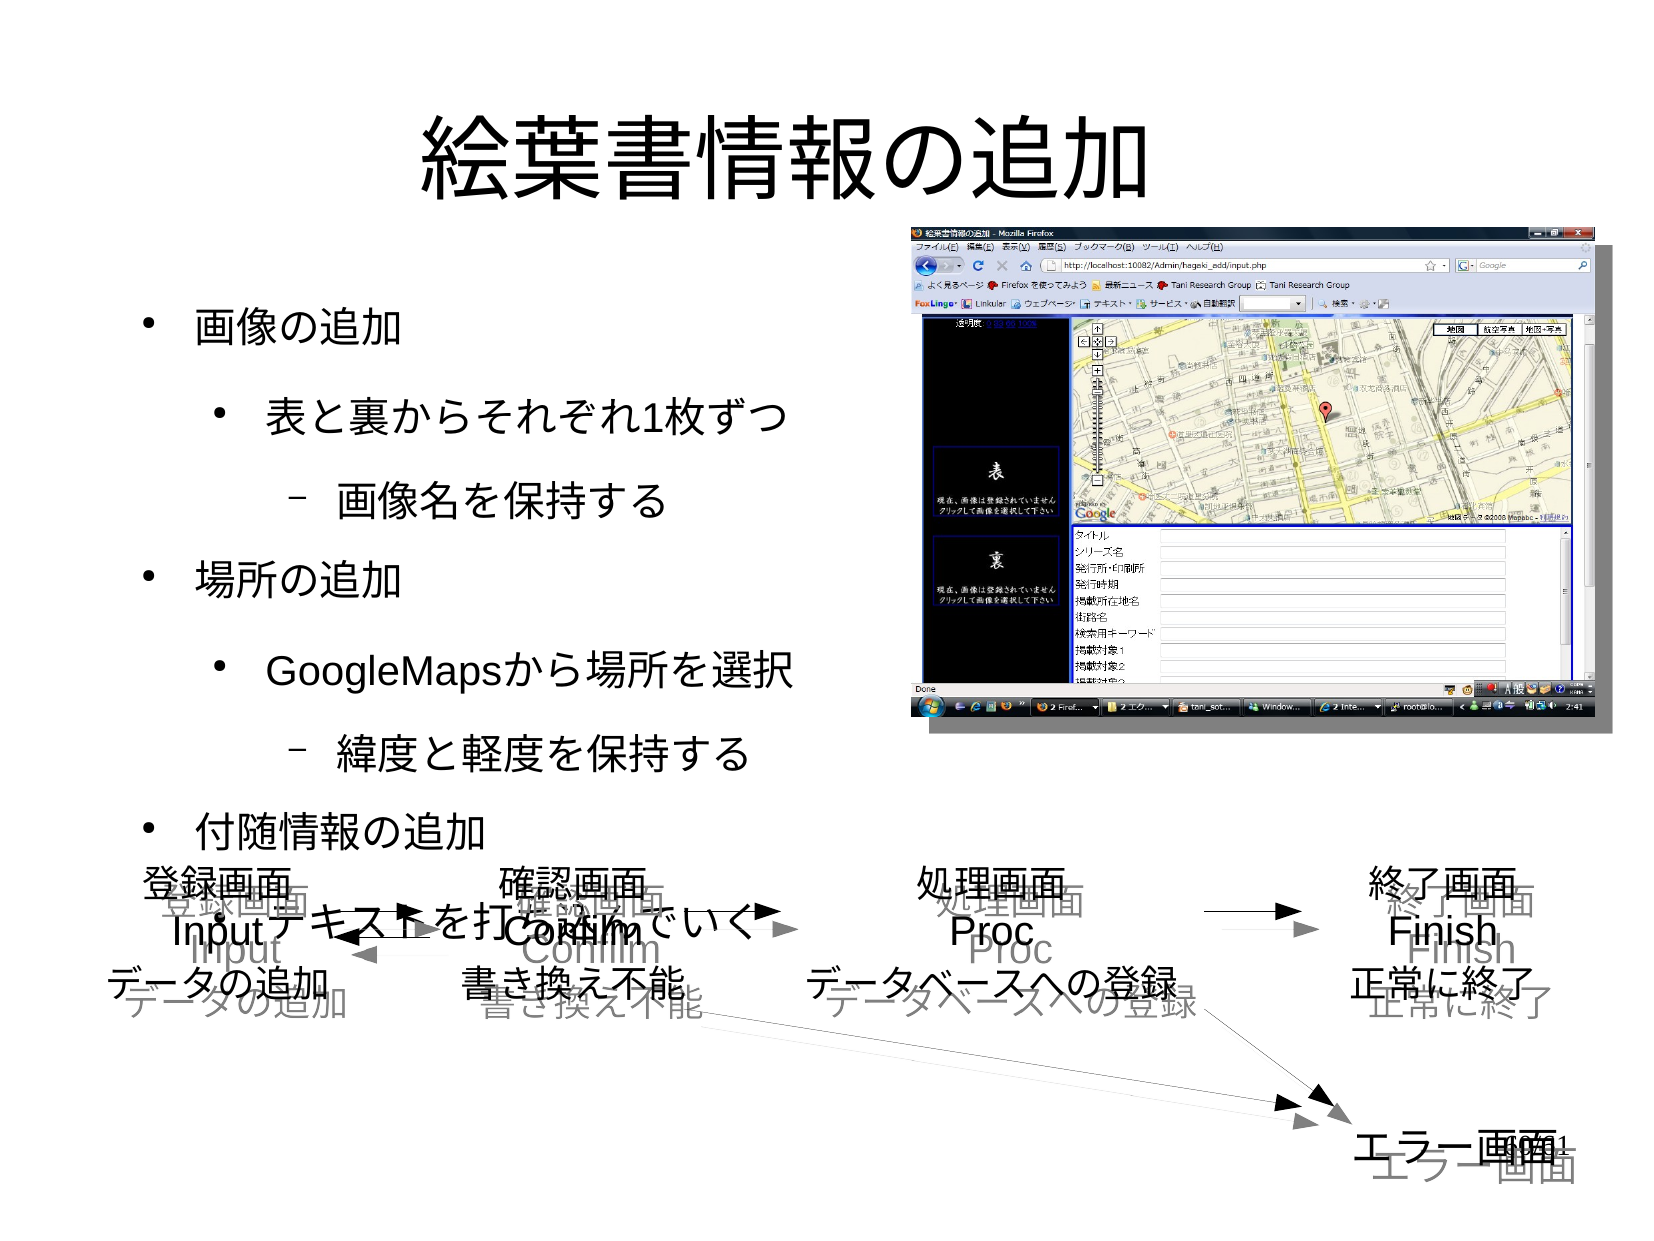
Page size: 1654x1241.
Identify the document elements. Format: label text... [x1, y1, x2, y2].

list 画像の追加 表と裏からそれぞれ1枚ずつ 画像名を保持する 場所の追加 GoogleMapsから場所を選択 緯度と軽度を保持する 付随情報の追加 テキストを打ち込んでいく [123, 294, 1491, 1092]
picture [911, 227, 1595, 717]
text_box エラー画面 [1337, 1106, 1563, 1165]
list 画像の追加 表と裏からそれぞれ1枚ずつ 画像名を保持する 場所の追加 GoogleMapsから場所を選択 緯度と軽度を保持する 付随情報の追加 テキストを打ち込んでいく [123, 956, 1201, 1092]
text_box 処理画面 Proc データベースへの登録 [790, 846, 1216, 992]
text_box 登録画面 Input データの追加 [90, 846, 358, 992]
title 絵葉書情報の追加 [82, 31, 1491, 275]
text_box 終了画面 Finish 正常に終了 [1334, 846, 1572, 992]
text_box 確認画面 Confilm 書き換え不能 [445, 846, 717, 992]
